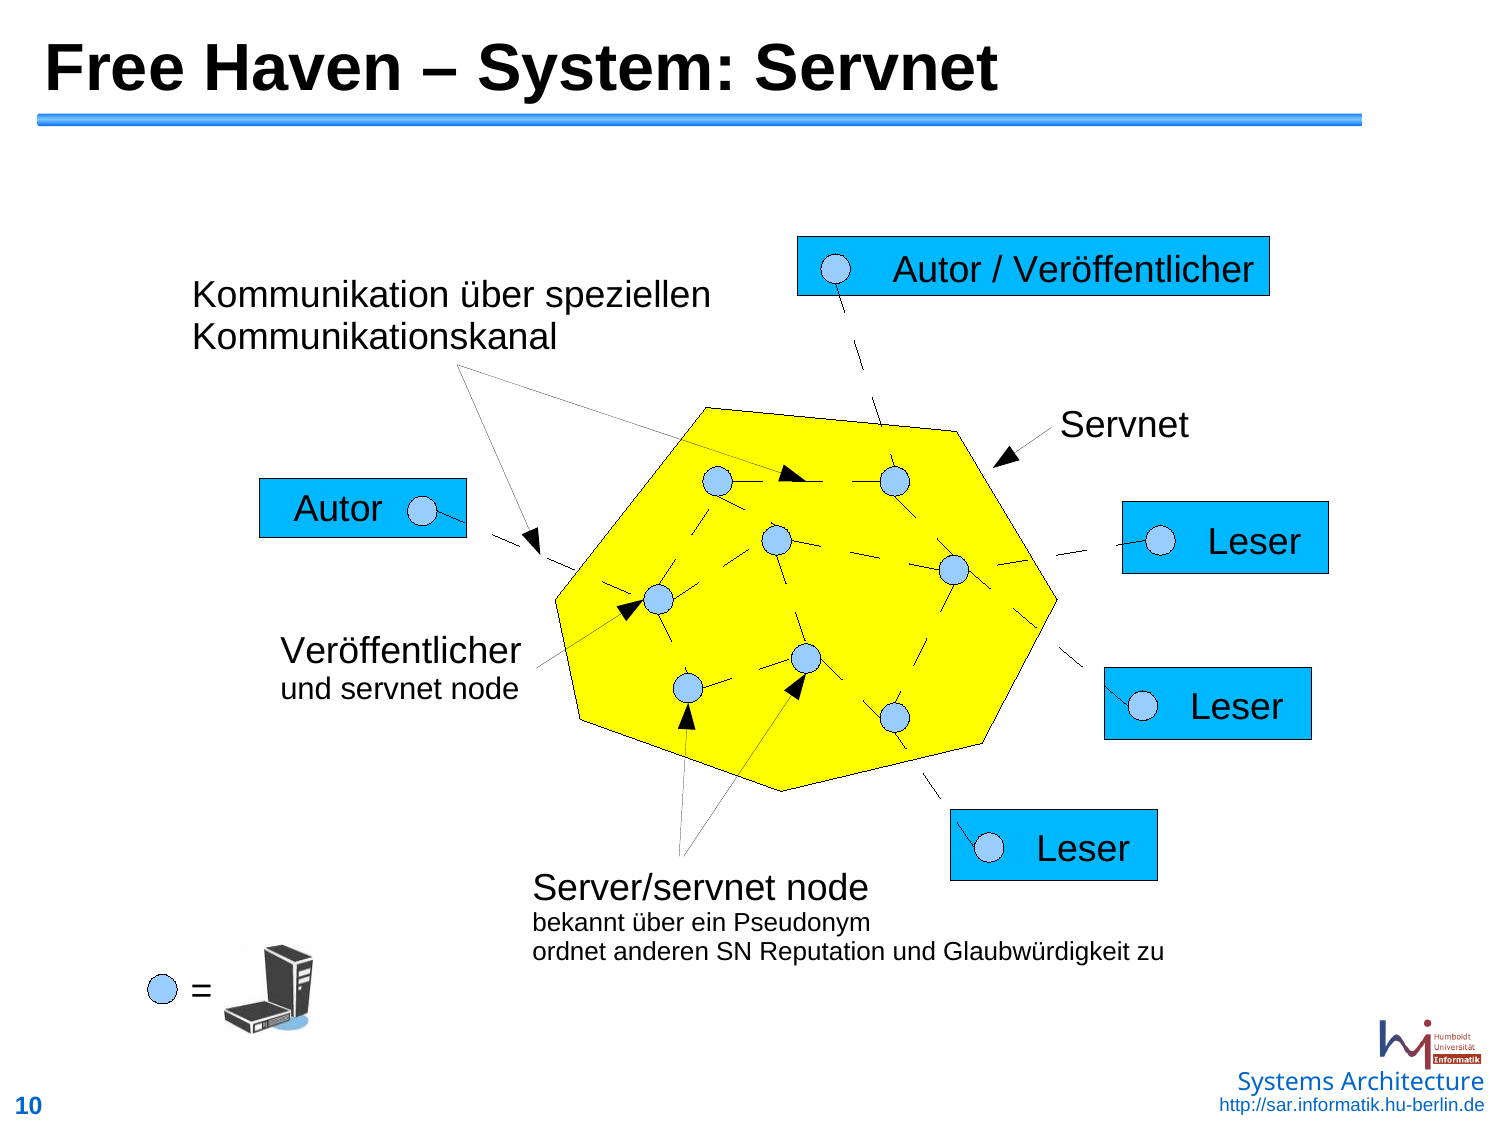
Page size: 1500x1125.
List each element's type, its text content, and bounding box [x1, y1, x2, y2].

text_box Veröffentlicher und servnet node [265, 622, 537, 714]
text_box [555, 407, 1058, 792]
text_box [259, 478, 467, 538]
picture [1376, 1016, 1483, 1071]
text_box [1122, 501, 1329, 574]
text_box Autor [278, 480, 398, 537]
text_box [797, 236, 1270, 296]
text_box = [165, 962, 224, 1022]
text_box [950, 809, 1158, 881]
text_box Kommunikation über speziellen Kommunikationskanal [177, 265, 737, 365]
text_box Servnet [1045, 395, 1204, 453]
text_box Leser [1175, 678, 1299, 735]
text_box Leser [1192, 512, 1317, 570]
text_box [1104, 667, 1312, 740]
text_box [147, 974, 165, 1004]
picture [224, 944, 313, 1034]
text_box Server/servnet node bekannt über ein Pseudonym ordnet anderen SN Reputation und Glaubwürdigkeit zu [517, 859, 1181, 974]
text_box Leser [1021, 819, 1145, 877]
title Free Haven – System: Servnet [29, 20, 1500, 114]
text_box Autor / Veröffentlicher [877, 241, 1270, 299]
